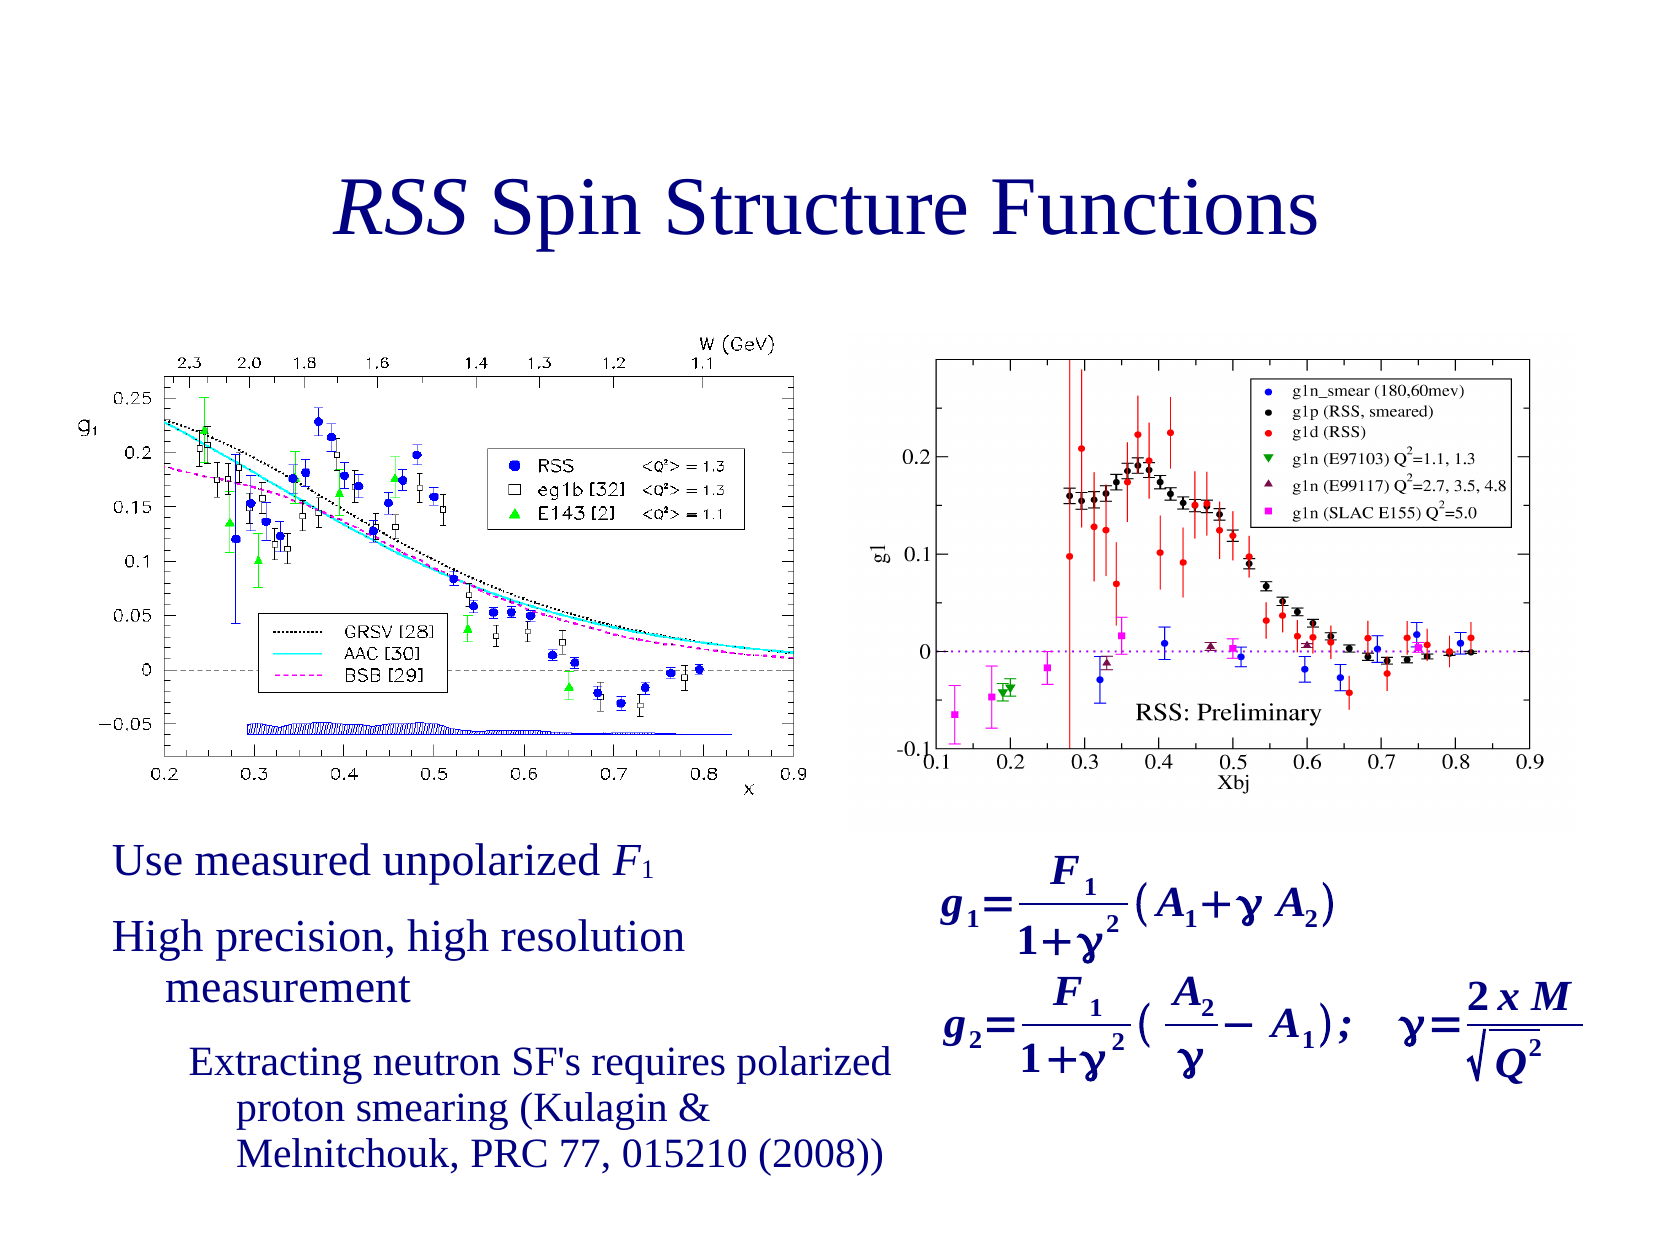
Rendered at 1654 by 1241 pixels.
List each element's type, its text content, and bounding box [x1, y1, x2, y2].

title RSS Spin Structure Functions [121, 102, 1534, 311]
picture [68, 329, 810, 798]
picture [847, 332, 1577, 832]
list Use measured unpolarized F1 High precision, high resolution measurement Extracting neutron SF's requires polarized proton smearing (Kulagin & Melnitchouk, PRC 77, 015210 (2008)) [94, 833, 894, 1192]
chart [924, 847, 1600, 1088]
